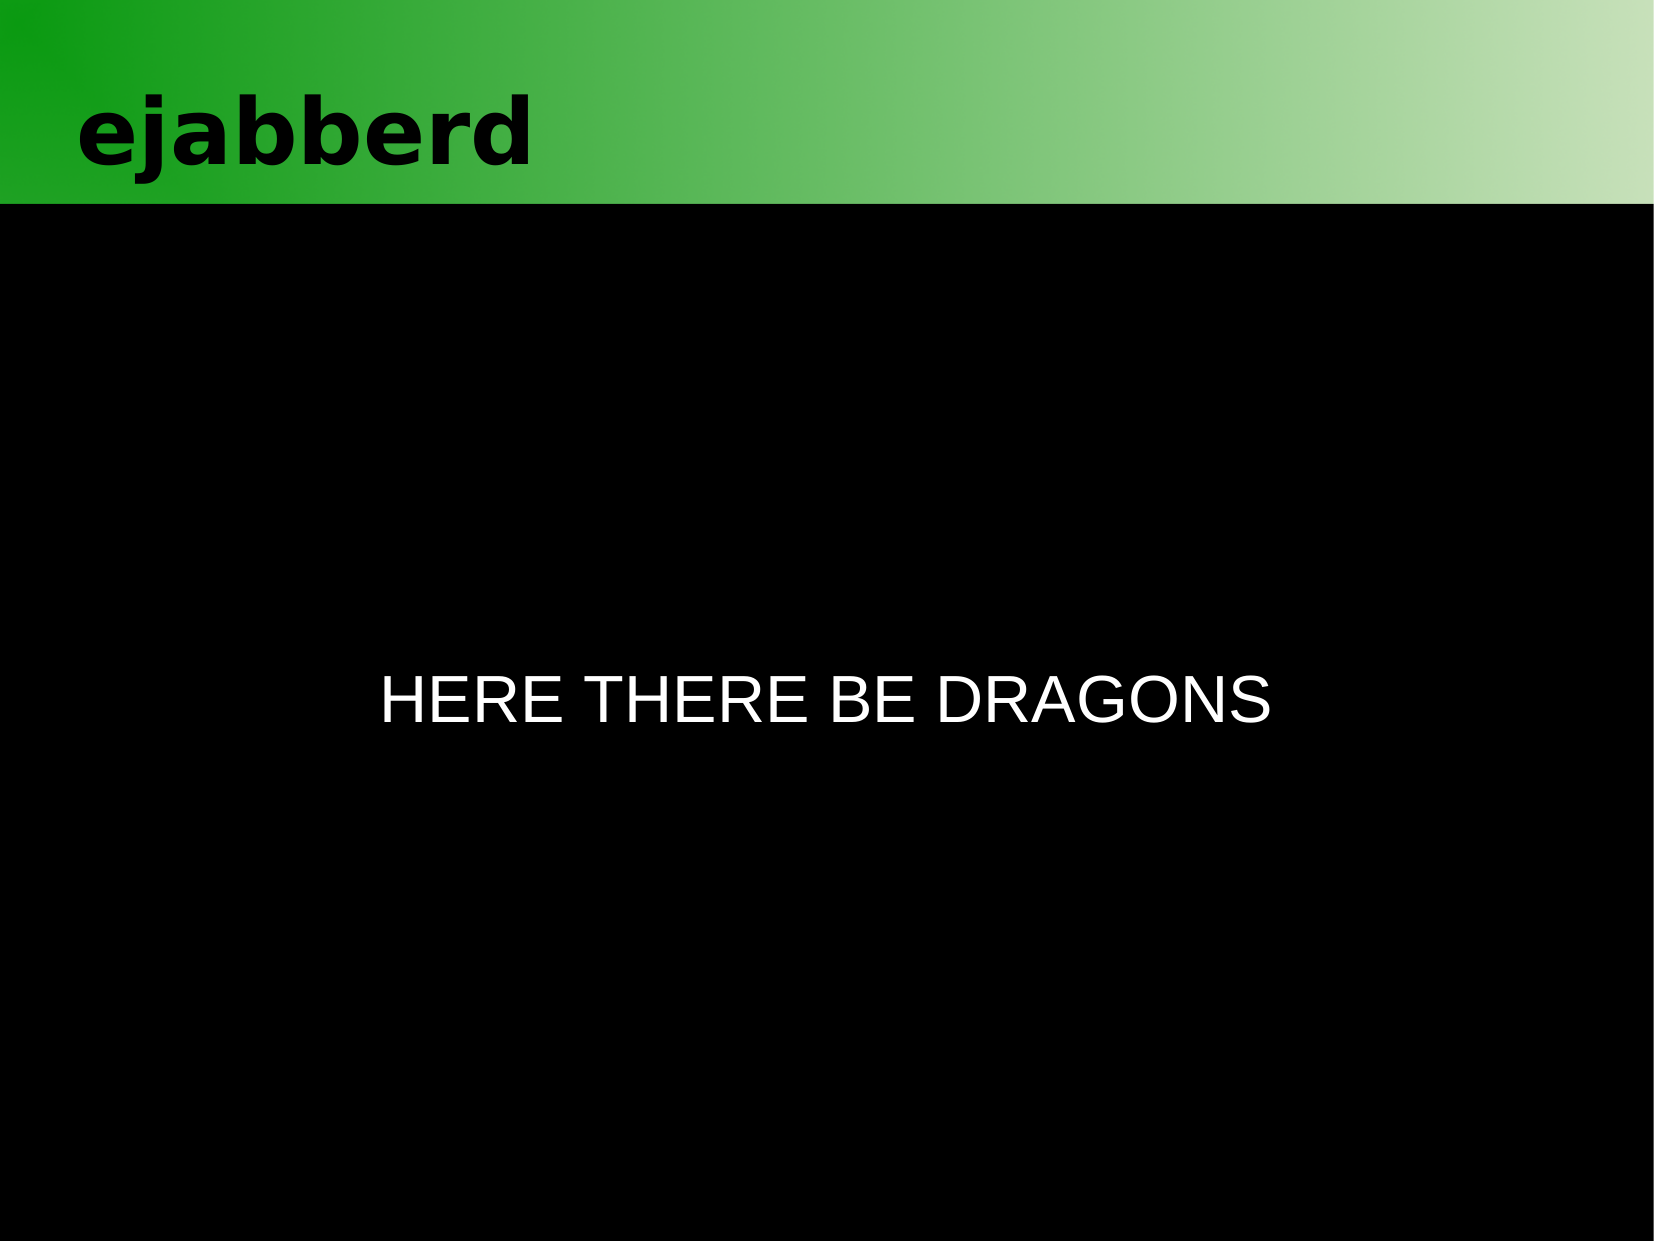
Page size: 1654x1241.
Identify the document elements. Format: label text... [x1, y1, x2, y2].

picture [0, 0, 1654, 1241]
title ejabberd [76, 29, 1565, 237]
subtitle HERE THERE BE DRAGONS [82, 297, 1571, 1102]
